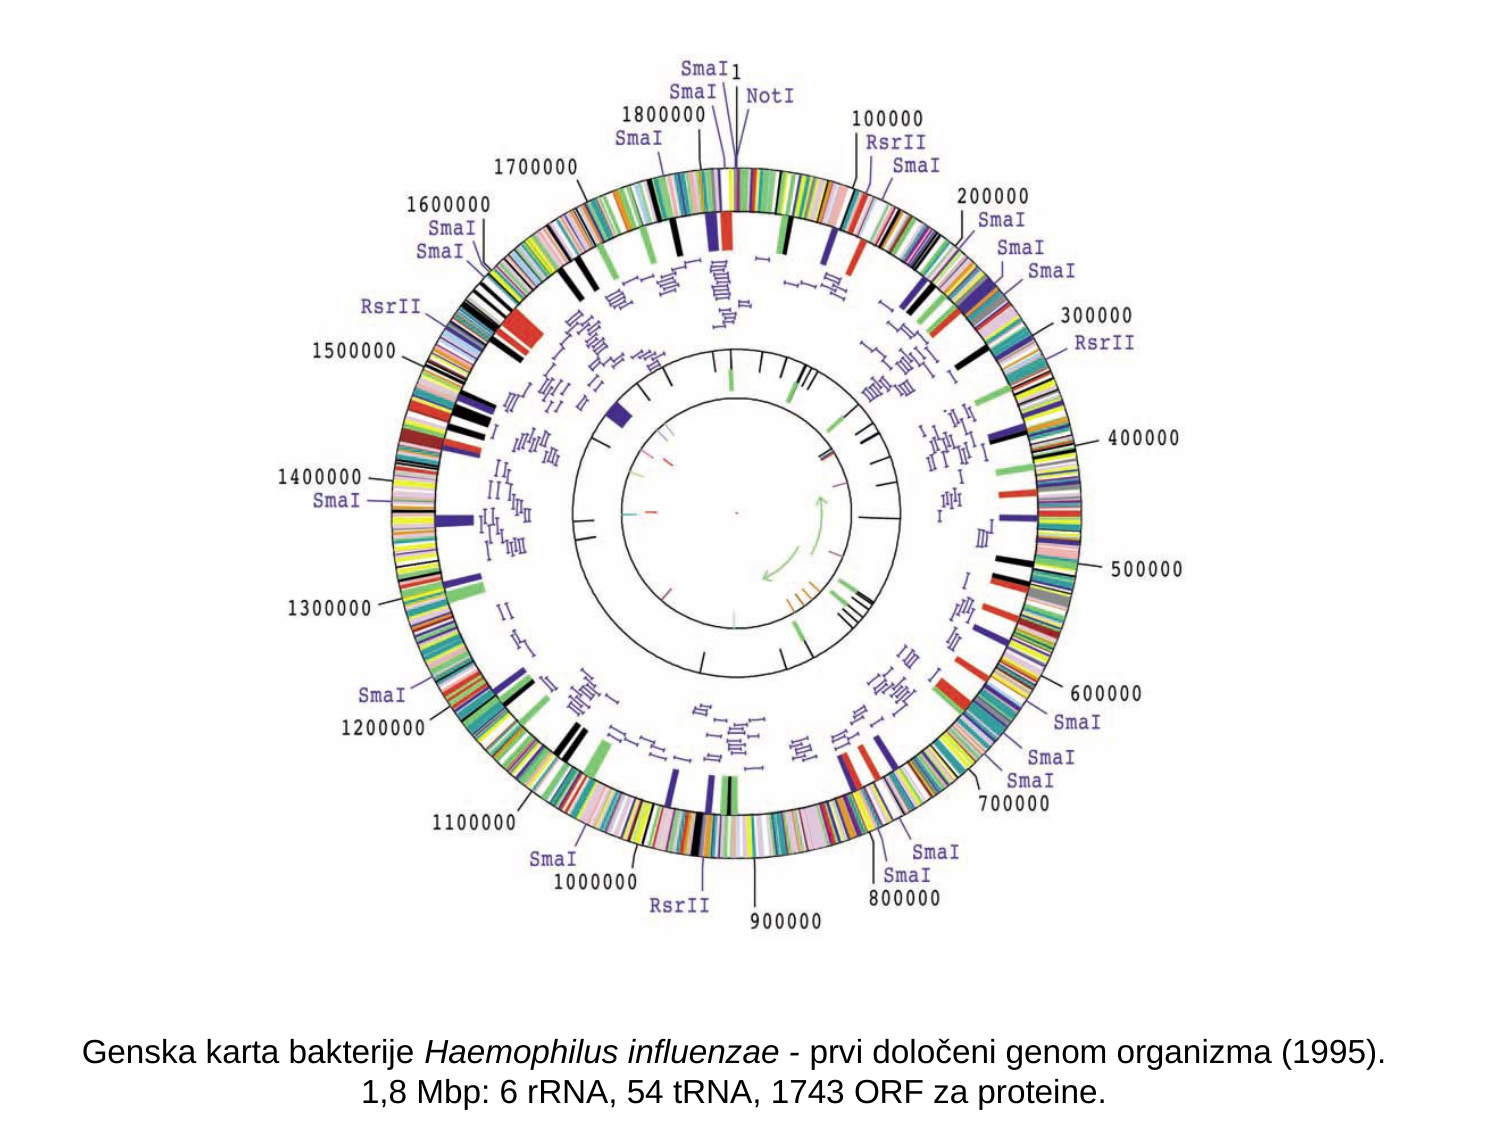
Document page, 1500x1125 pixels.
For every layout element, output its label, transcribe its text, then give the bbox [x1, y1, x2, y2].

text_box Genska karta bakterije Haemophilus influenzae - prvi določeni genom organizma (1995). 1,8 Mbp: 6 rRNA, 54 tRNA, 1743 ORF za proteine. [67, 1023, 1402, 1118]
picture [277, 54, 1186, 940]
